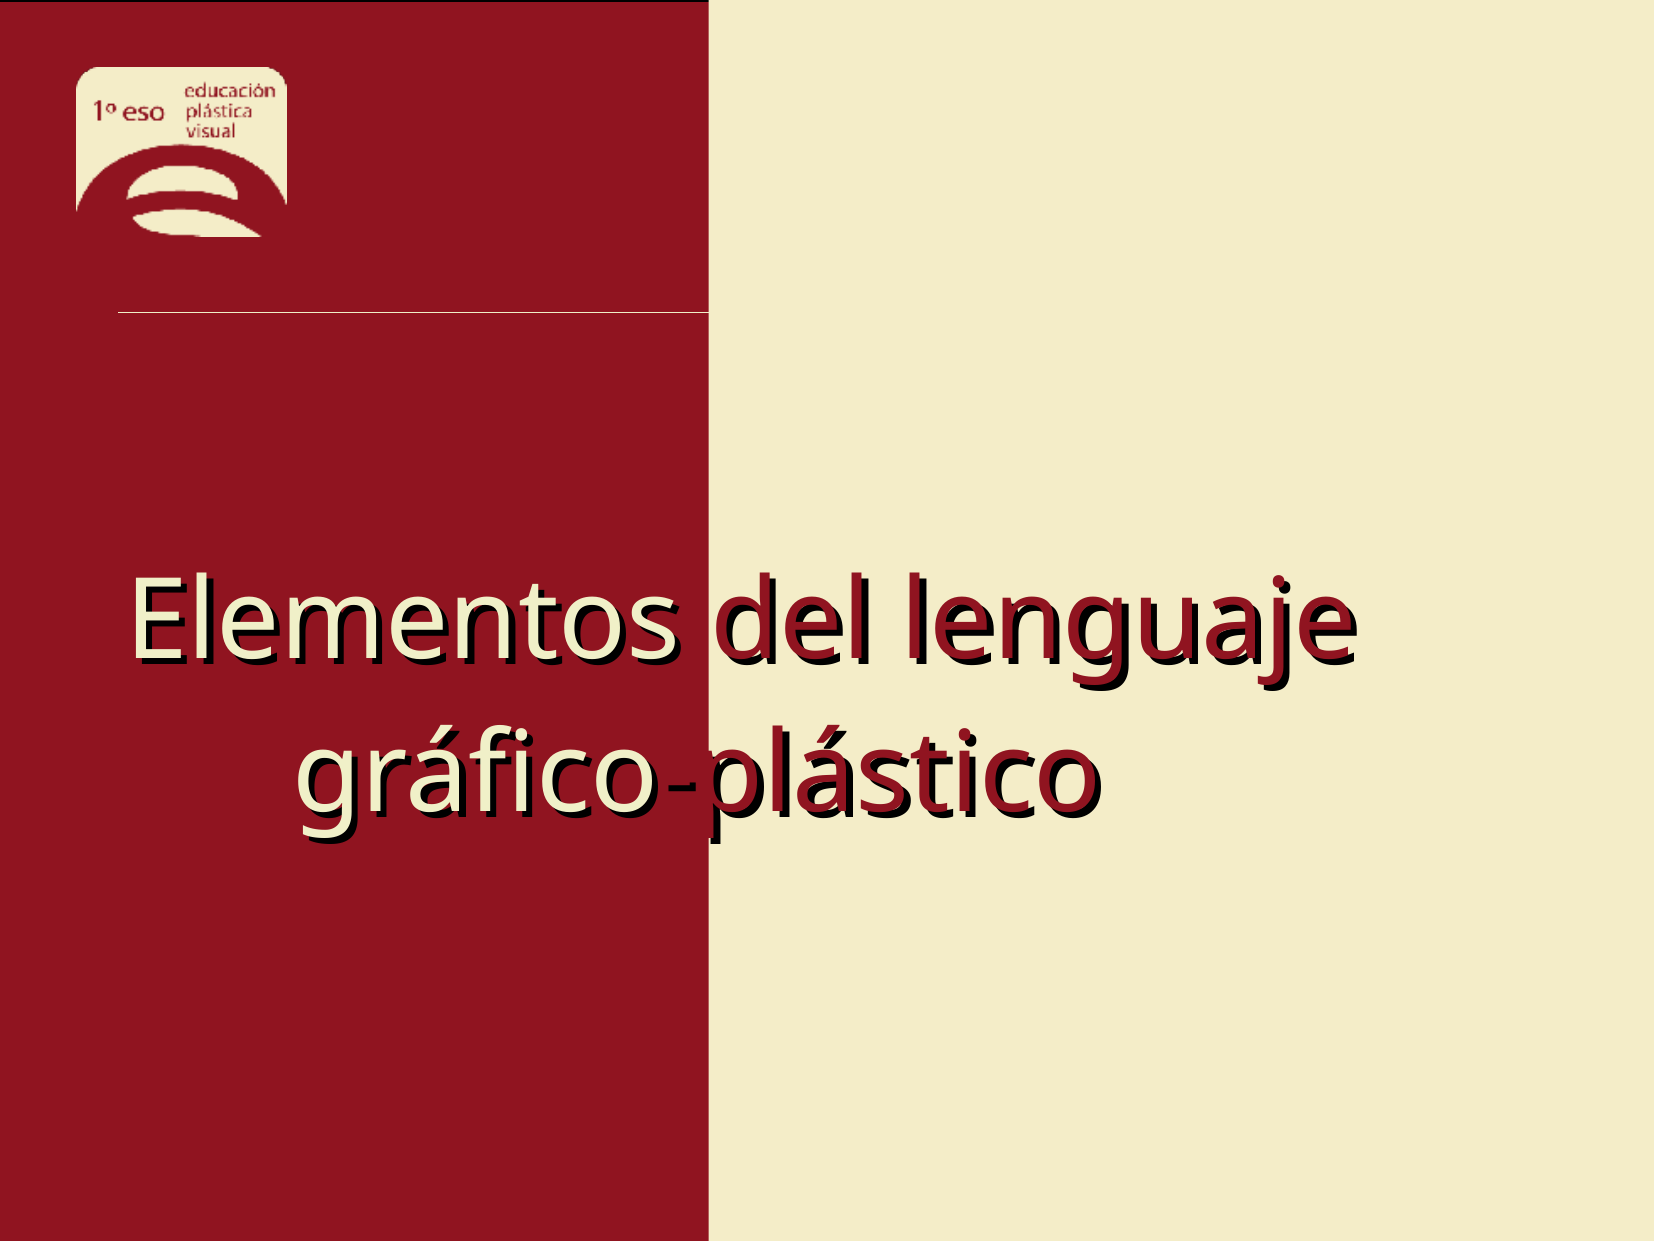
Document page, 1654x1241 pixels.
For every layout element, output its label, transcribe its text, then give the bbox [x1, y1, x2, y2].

subtitle Elementos del lenguaje gráfico-plástico [0, 289, 1441, 1094]
picture [0, 0, 1654, 1241]
